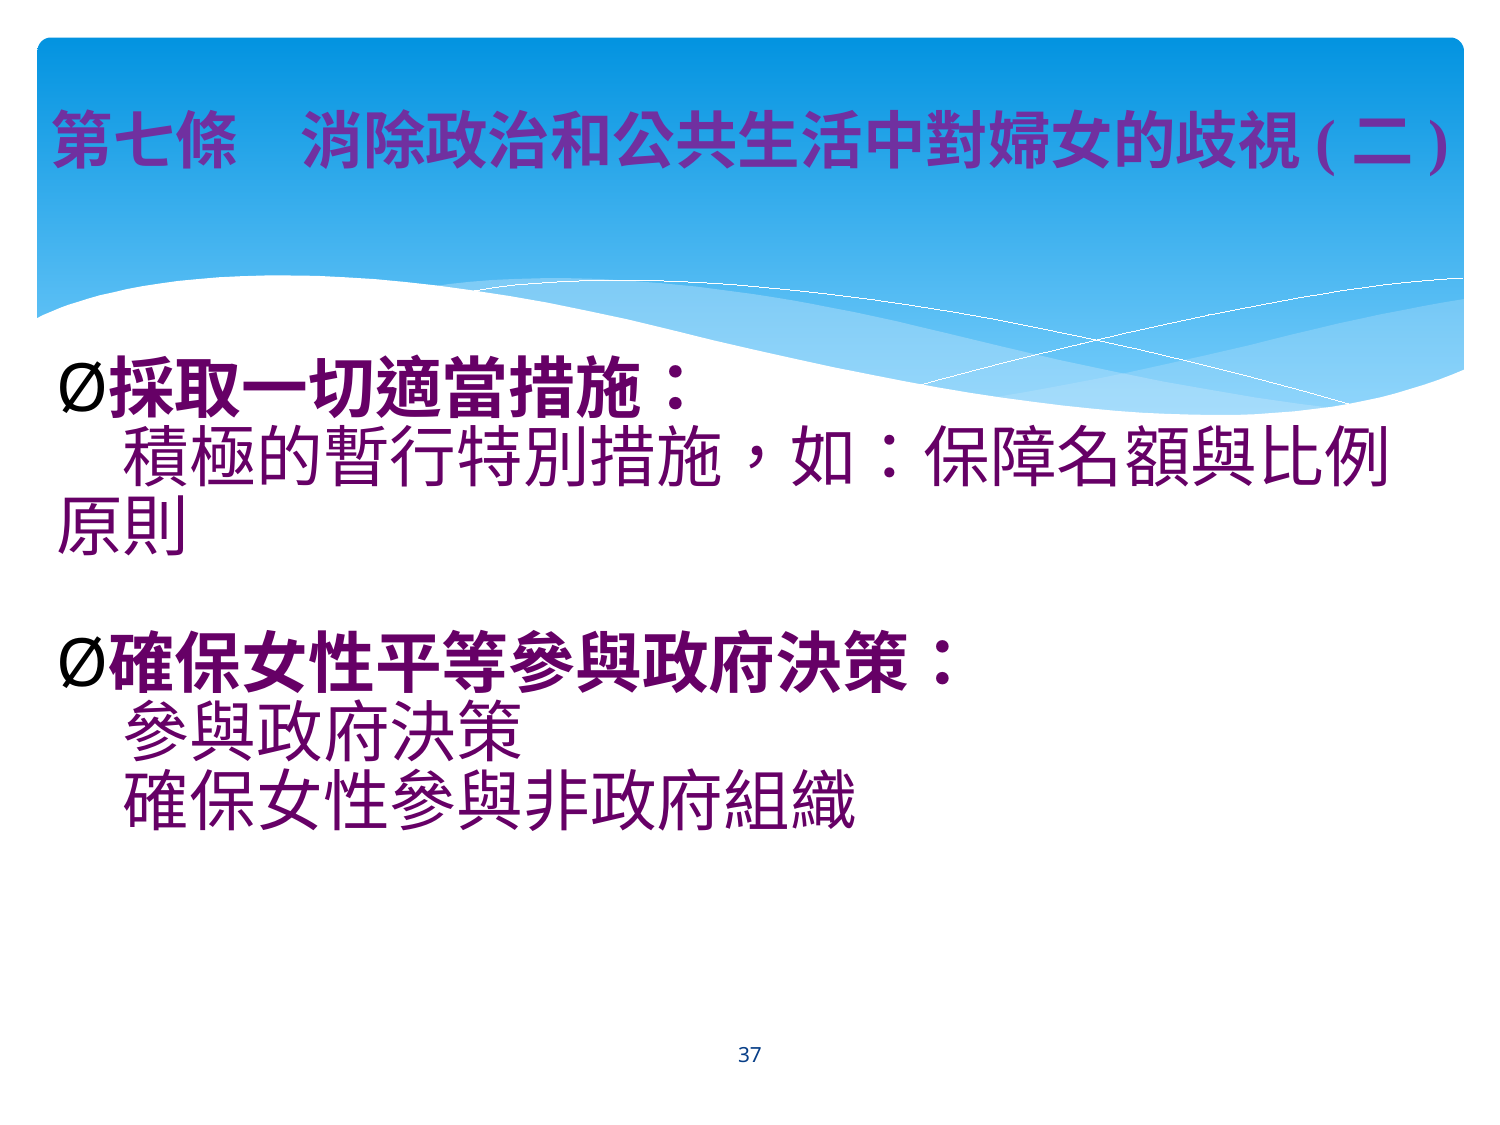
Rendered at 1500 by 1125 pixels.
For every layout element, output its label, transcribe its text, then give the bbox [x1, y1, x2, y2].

text_box 採取一切適當措施： 積極的暫行特別措施，如：保障名額與比例原則 確保女性平等參與政府決策： 參與政府決策 確保女性參與非政府組織 [41, 350, 1471, 846]
title 第七條 消除政治和公共生活中對婦女的歧視(二) [29, 45, 1471, 233]
text_box 37 [654, 1025, 846, 1086]
